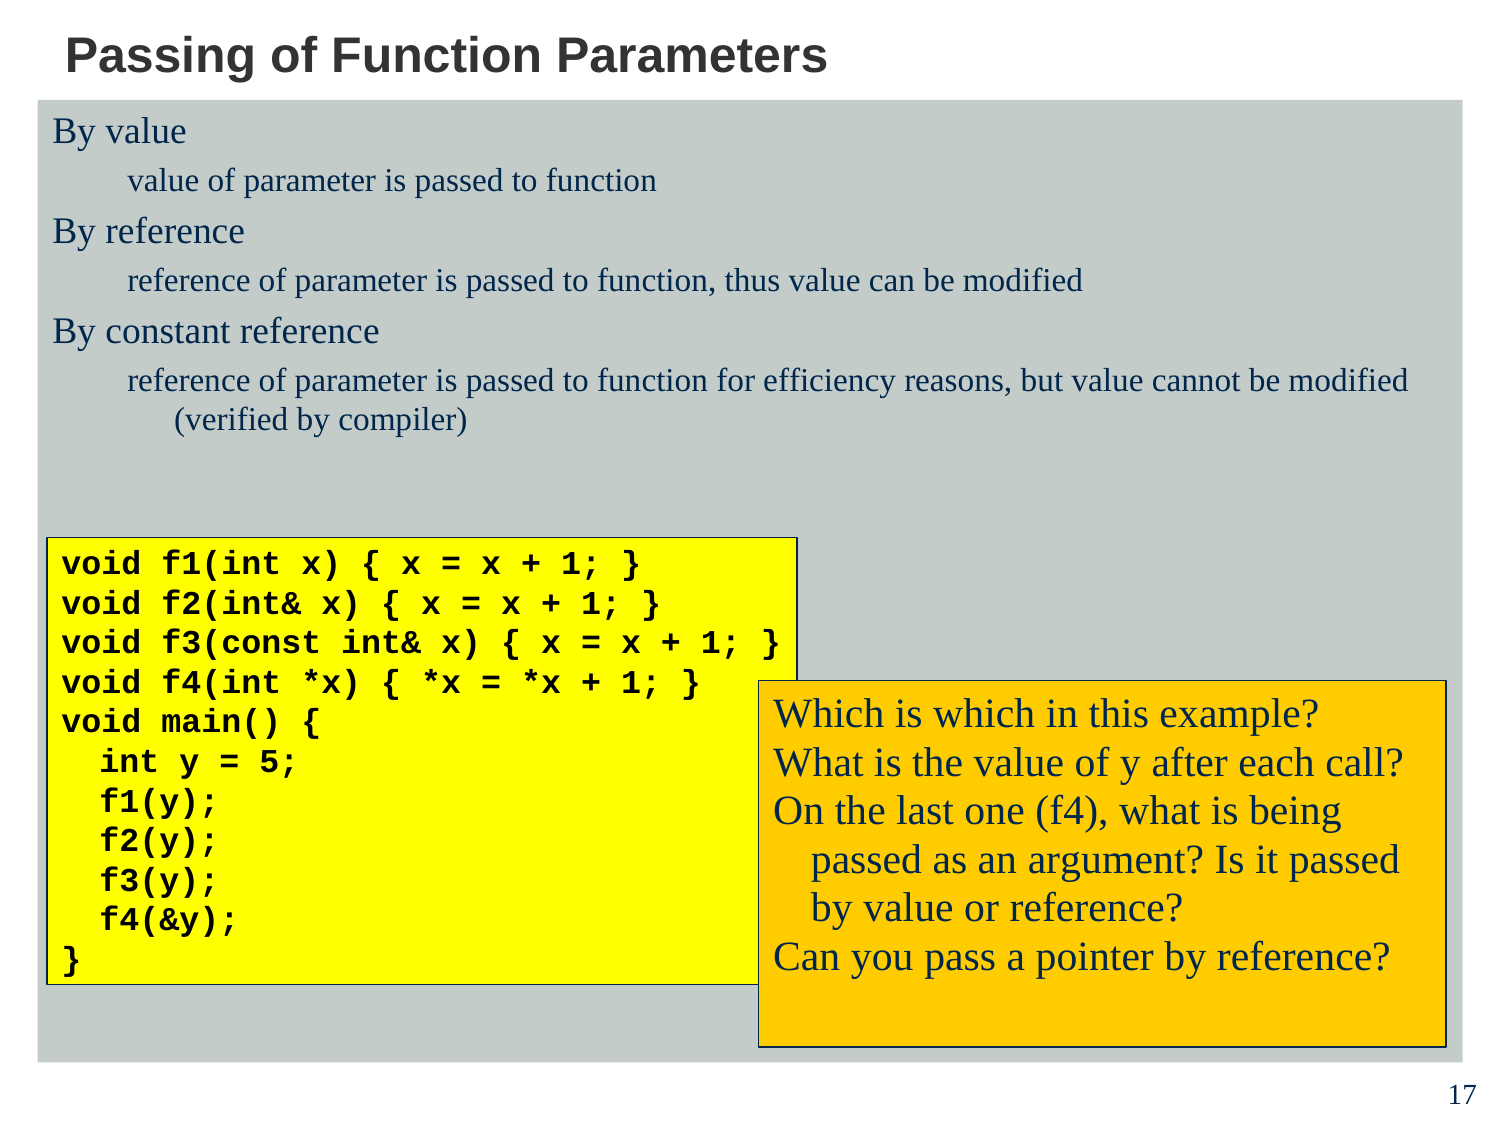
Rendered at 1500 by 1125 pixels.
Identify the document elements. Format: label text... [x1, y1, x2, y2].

list By value value of parameter is passed to function By reference reference of parameter is passed to function, thus value can be modified By constant reference reference of parameter is passed to function for efficiency reasons, but value cannot be modified (verified by compiler) [37, 99, 1463, 1063]
text_box void f1(int x) { x = x + 1; } void f2(int& x) { x = x + 1; } void f3(const int& x) { x = x + 1; } void f4(int *x) { *x = *x + 1; } void main() { int y = 5; f1(y); f2(y); f3(y); f4(&y); } [46, 537, 797, 985]
title Passing of Function Parameters [49, 0, 1450, 91]
text_box Which is which in this example? What is the value of y after each call? On the last one (f4), what is being passed as an argument? Is it passed by value or reference? Can you pass a pointer by reference? [758, 680, 1446, 1048]
